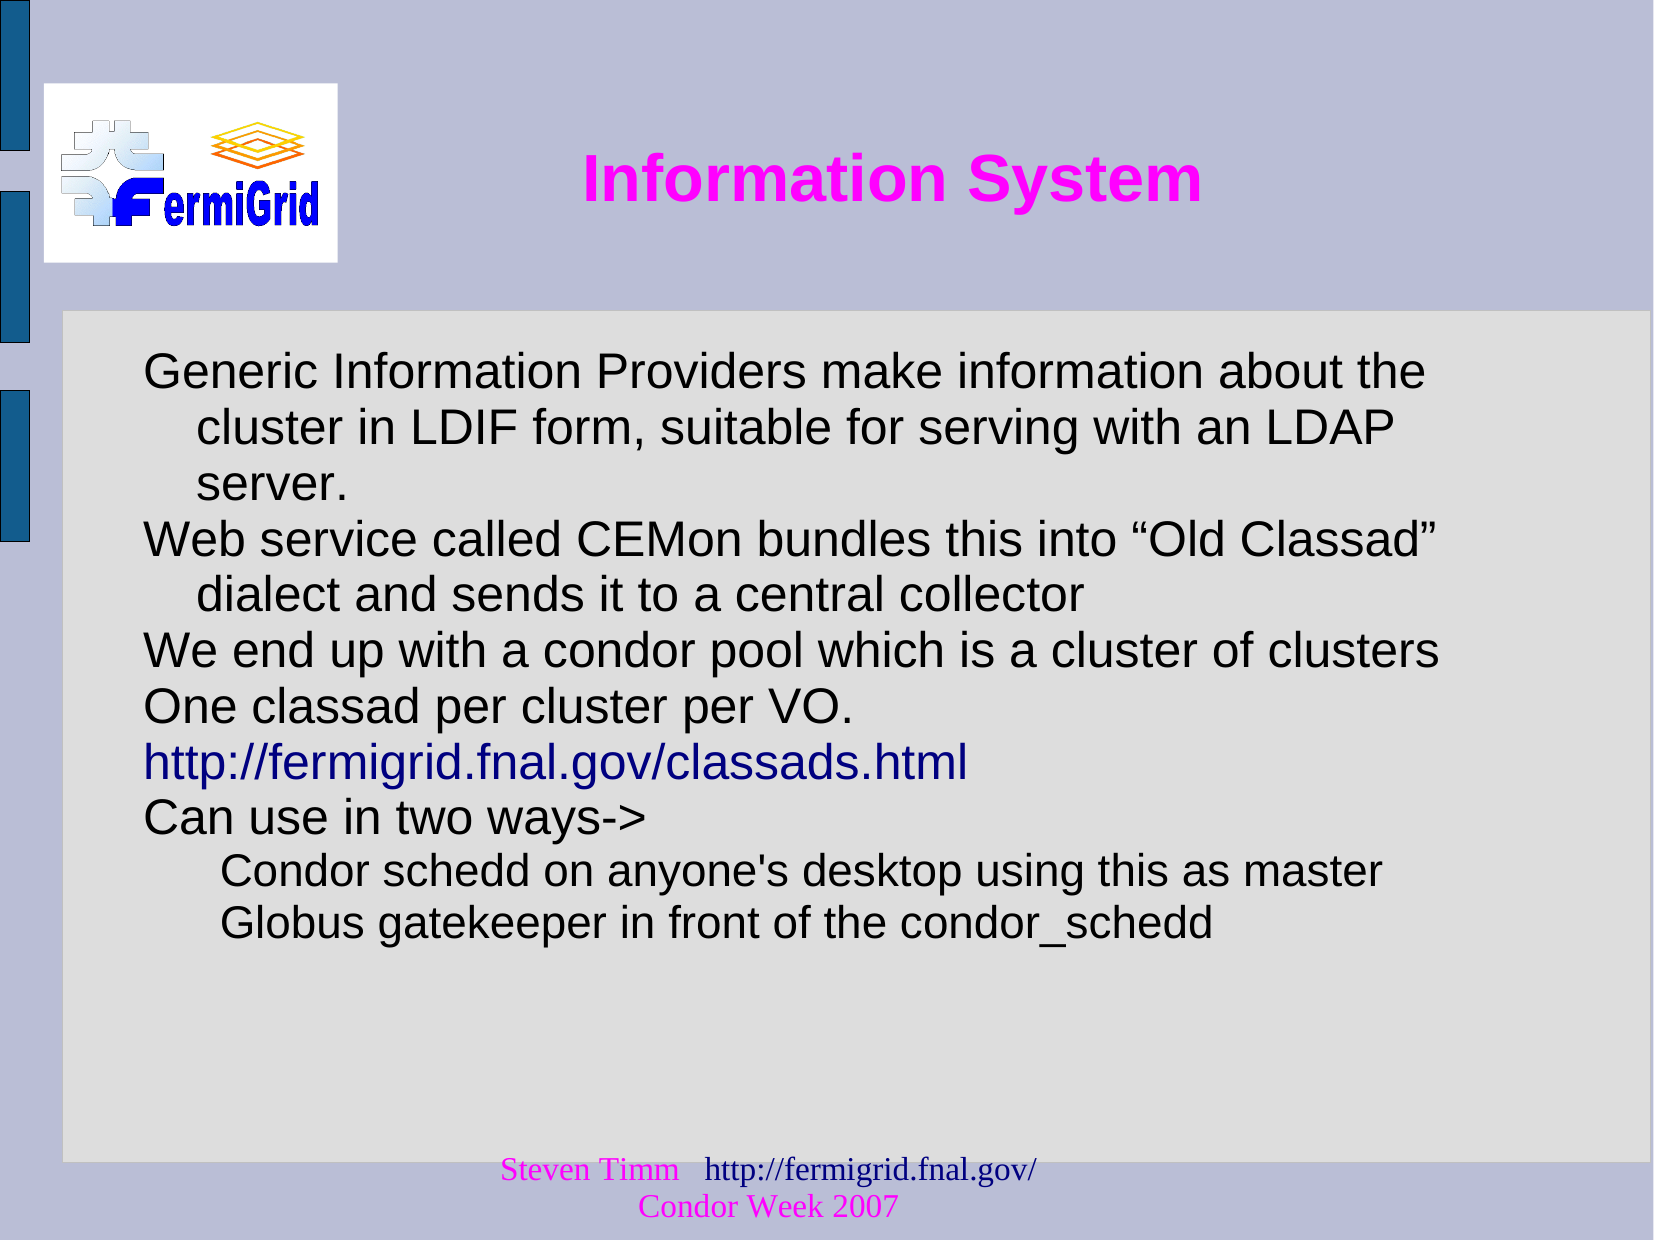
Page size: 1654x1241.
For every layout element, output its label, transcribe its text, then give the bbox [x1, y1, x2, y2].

list Generic Information Providers make information about the cluster in LDIF form, suitable for serving with an LDAP server. Web service called CEMon bundles this into “Old Classad” dialect and sends it to a central collector We end up with a condor pool which is a cluster of clusters One classad per cluster per VO. http://fermigrid.fnal.gov/classads.html Can use in two ways-> Condor schedd on anyone's desktop using this as master Globus gatekeeper in front of the condor_schedd [125, 343, 1538, 1148]
picture [53, 112, 187, 234]
title Information System [187, 75, 1600, 283]
